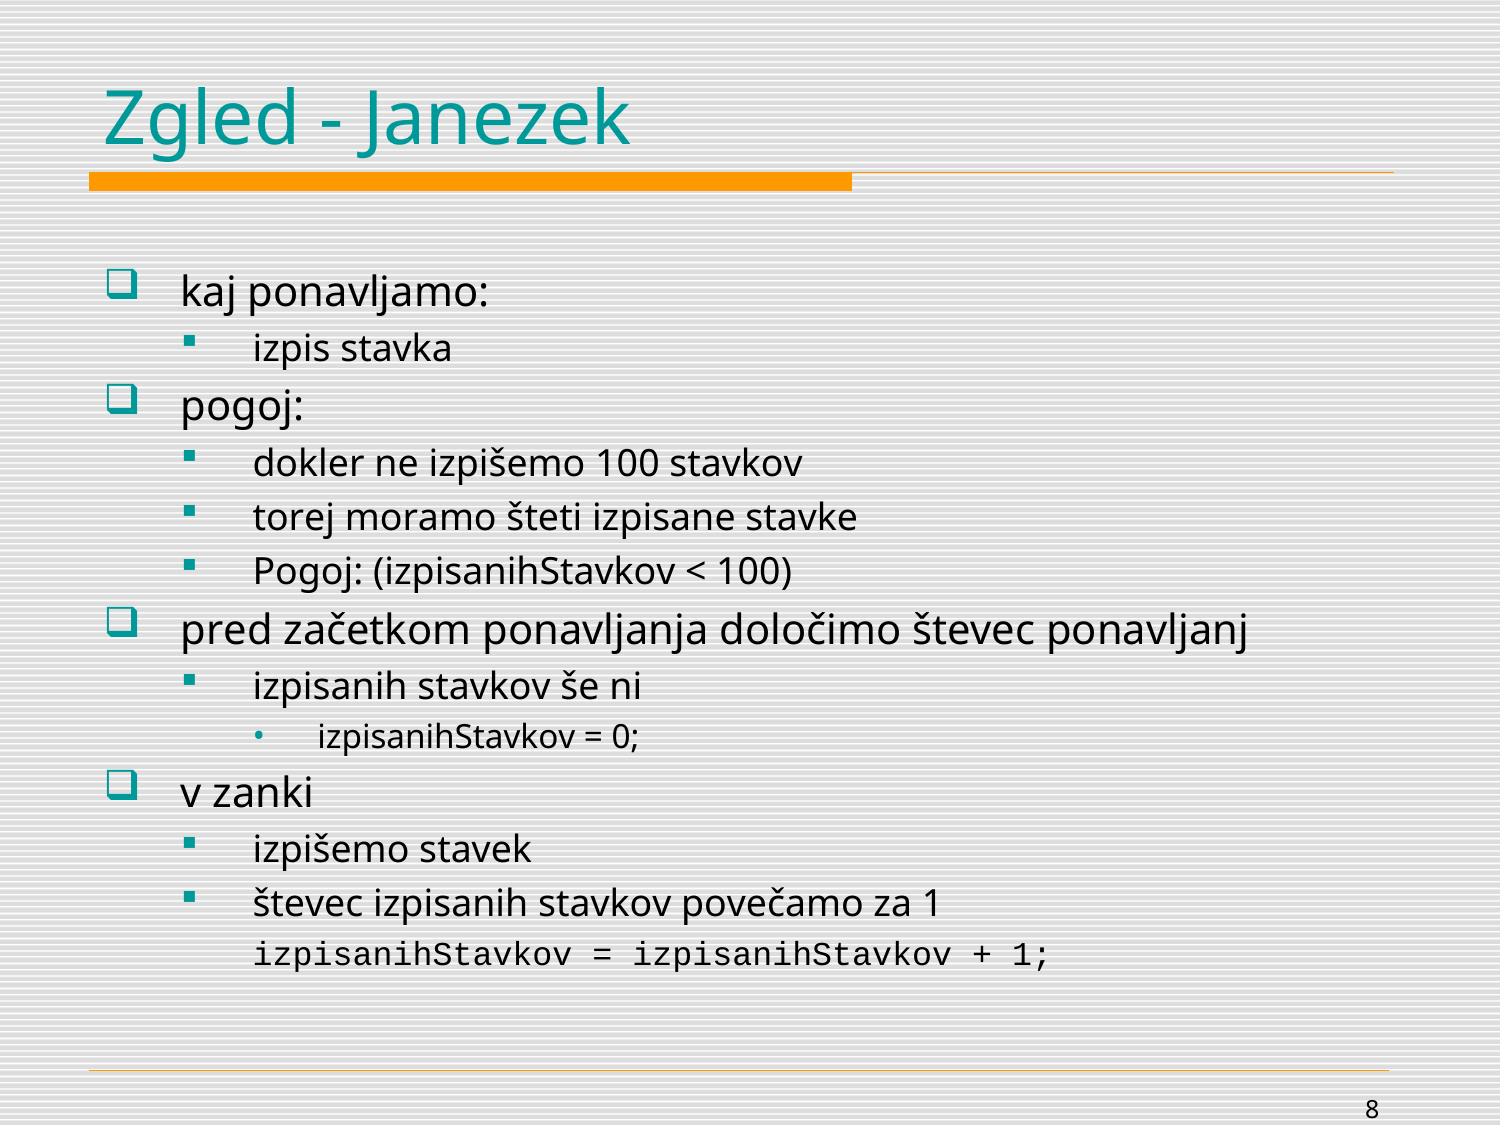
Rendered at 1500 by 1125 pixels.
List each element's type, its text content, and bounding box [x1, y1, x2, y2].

title Zgled - Janezek [88, 54, 1401, 167]
text_box <number> [1068, 1085, 1394, 1125]
list kaj ponavljamo: izpis stavka pogoj: dokler ne izpišemo 100 stavkov torej moramo šteti izpisane stavke Pogoj: (izpisanihStavkov < 100) pred začetkom ponavljanja določimo števec ponavljanj izpisanih stavkov še ni izpisanihStavkov = 0; v zanki izpišemo stavek števec izpisanih stavkov povečamo za 1 izpisanihStavkov = izpisanihStavkov + 1; [88, 196, 1401, 1059]
picture [0, 0, 1500, 1125]
